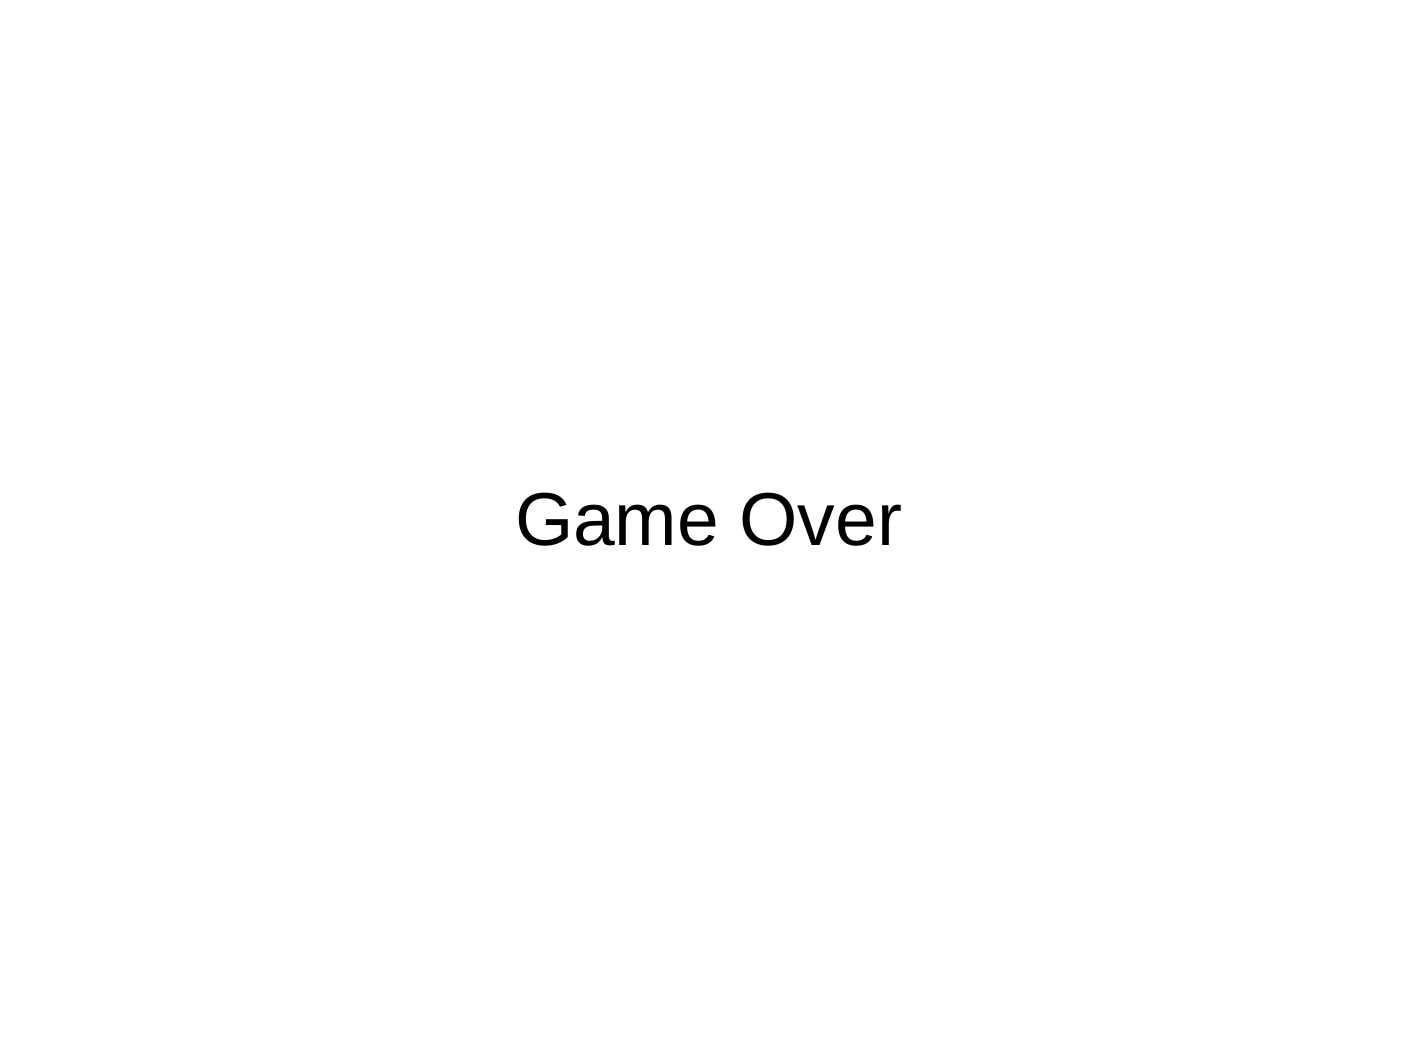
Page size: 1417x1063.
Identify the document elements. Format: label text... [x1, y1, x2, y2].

text_box Game Over [59, 476, 1359, 591]
